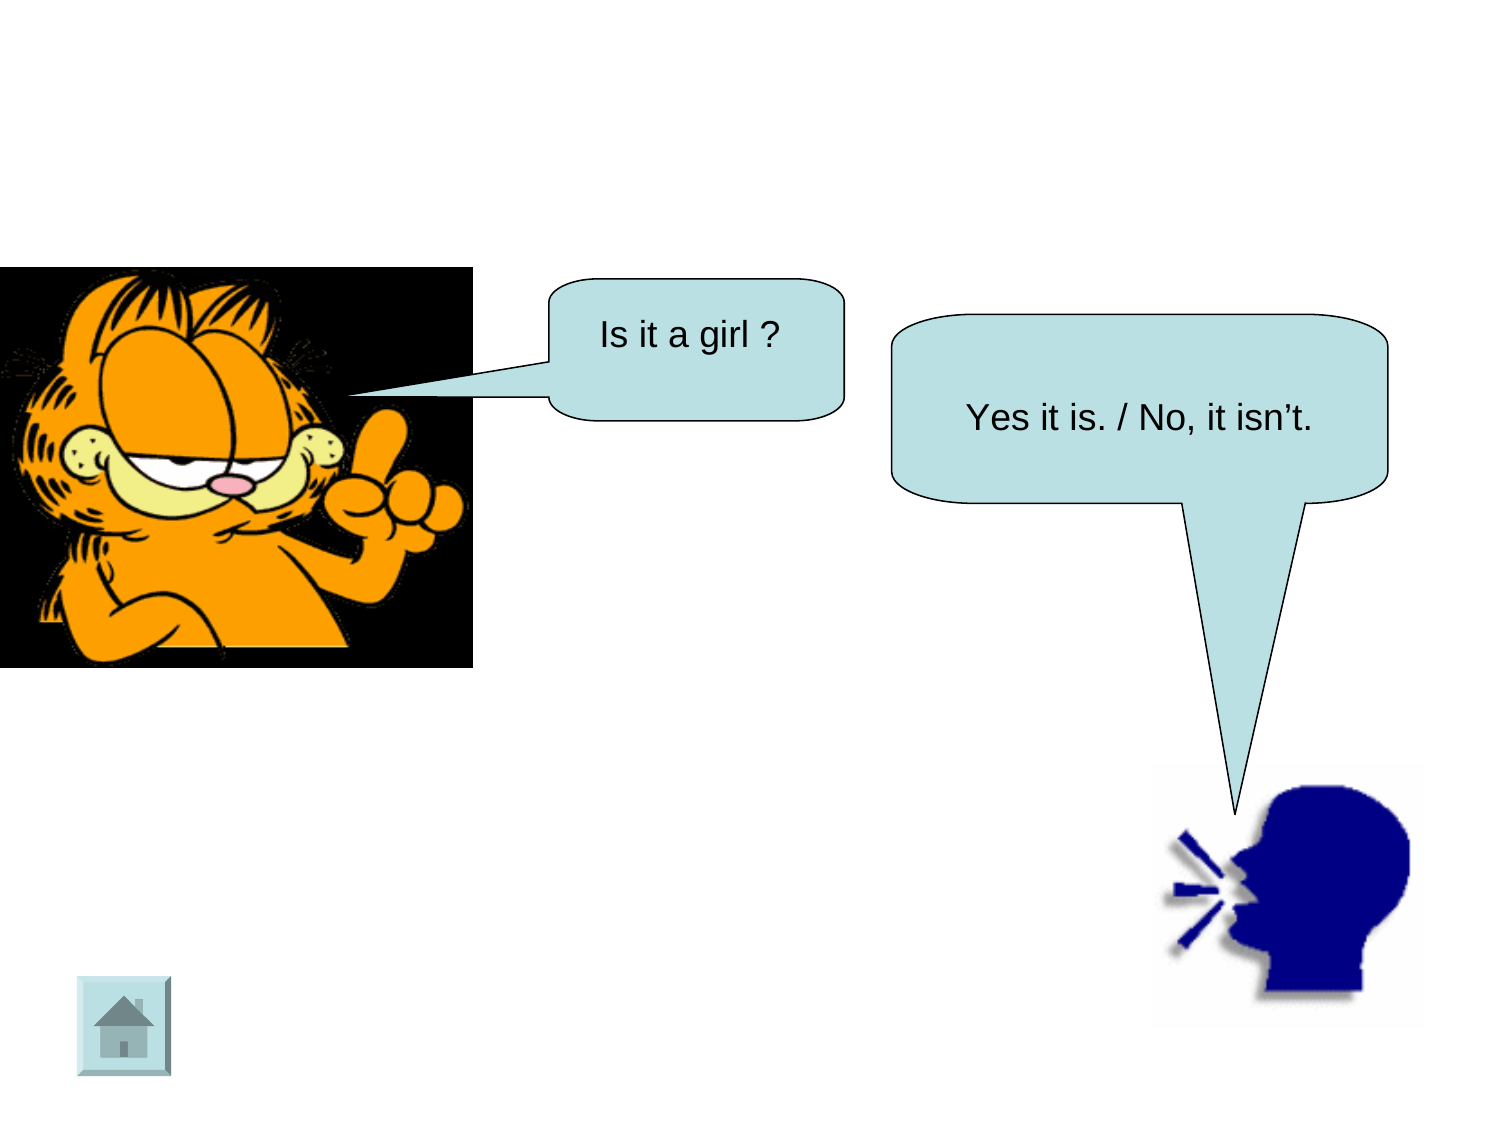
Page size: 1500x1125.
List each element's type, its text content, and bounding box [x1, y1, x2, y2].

text_box [77, 976, 172, 1077]
text_box Is it a girl ? [584, 302, 1105, 364]
picture [1151, 763, 1424, 1029]
text_box [891, 314, 1388, 815]
text_box [336, 278, 845, 421]
text_box Yes it is. / No, it isn’t. [950, 385, 1329, 446]
picture [0, 267, 473, 668]
